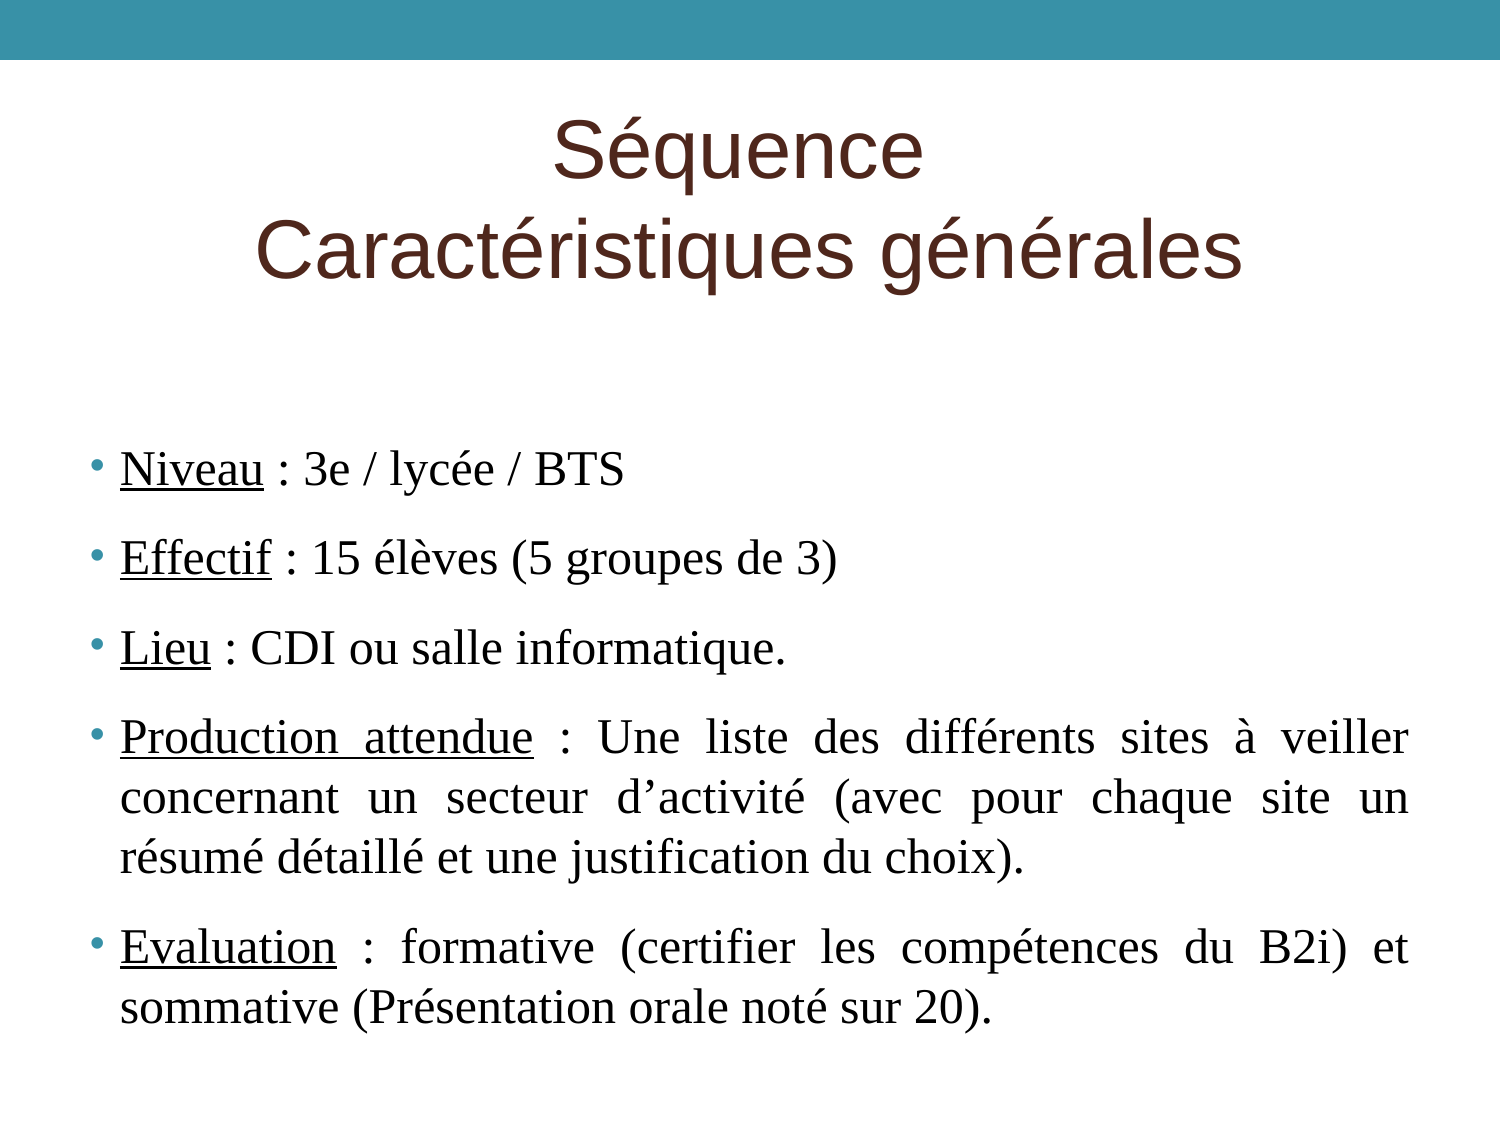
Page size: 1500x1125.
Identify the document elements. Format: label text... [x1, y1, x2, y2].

list Niveau : 3e / lycée / BTS Effectif : 15 élèves (5 groupes de 3) Lieu : CDI ou salle informatique. Production attendue : Une liste des différents sites à veiller concernant un secteur d’activité (avec pour chaque site un résumé détaillé et une justification du choix). Evaluation : formative (certifier les compétences du B2i) et sommative (Présentation orale noté sur 20). [75, 338, 1425, 1063]
title Séquence Caractéristiques générales [75, 87, 1425, 250]
